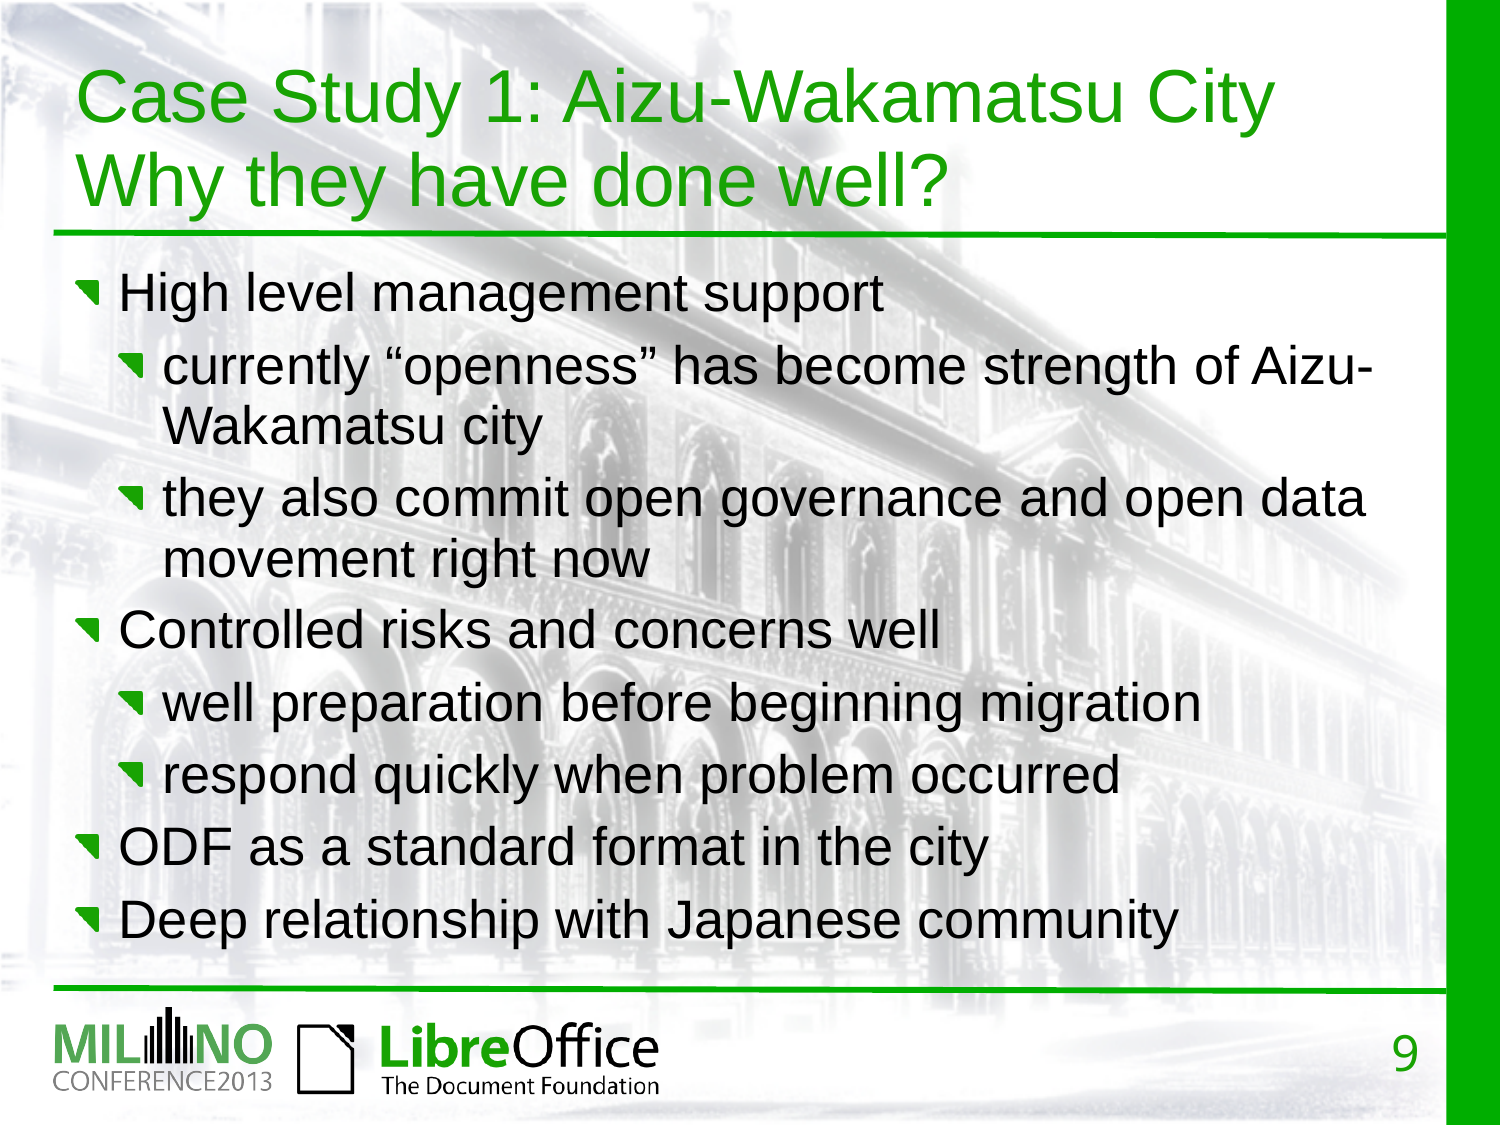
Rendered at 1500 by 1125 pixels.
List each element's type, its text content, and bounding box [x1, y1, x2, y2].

picture [0, 1, 1446, 1125]
title Case Study 1: Aizu-Wakamatsu City Why they have done well? [75, 54, 1425, 223]
list High level management support currently “openness” has become strength of Aizu-Wakamatsu city they also commit open governance and open data movement right now Controlled risks and concerns well well preparation before beginning migration respond quickly when problem occurred ODF as a standard format in the city Deep relationship with Japanese community [75, 262, 1425, 950]
